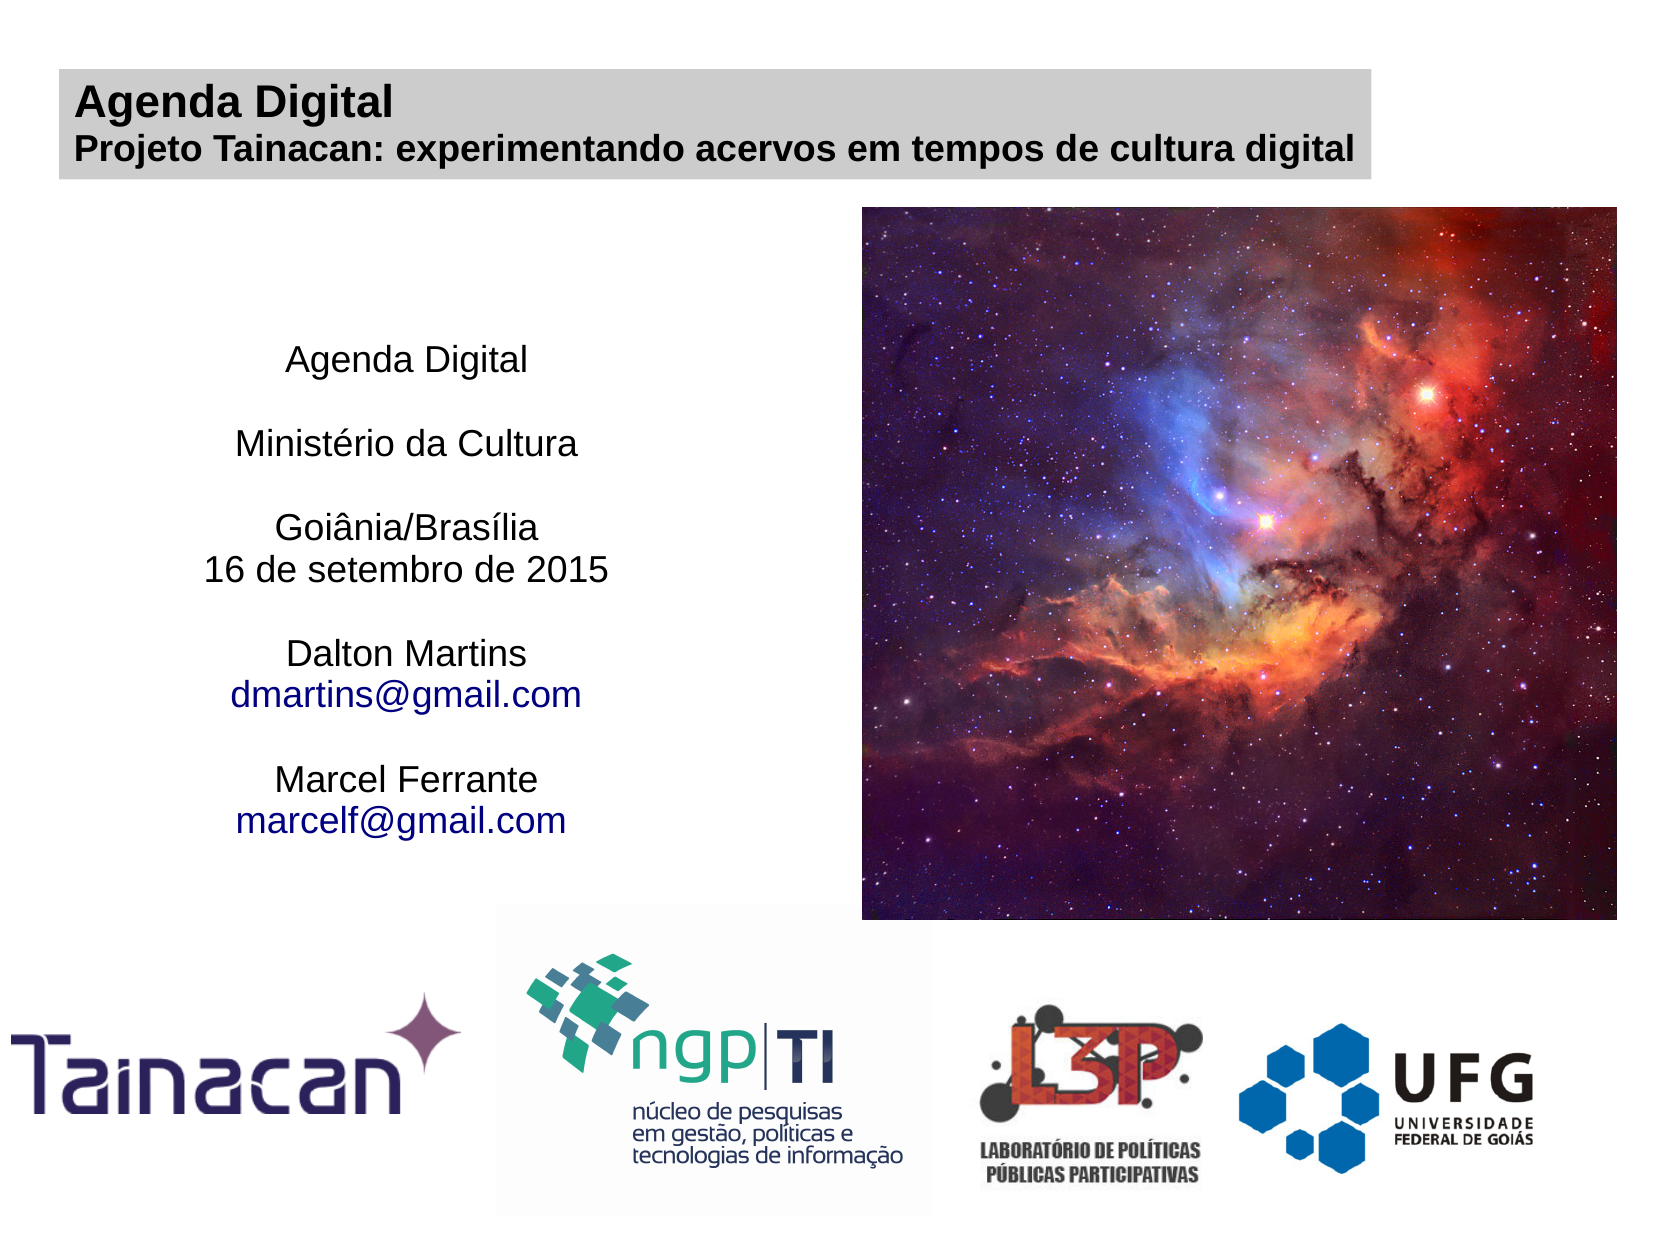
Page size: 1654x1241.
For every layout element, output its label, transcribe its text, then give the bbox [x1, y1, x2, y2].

text_box Agenda Digital Projeto Tainacan: experimentando acervos em tempos de cultura digital [59, 69, 1371, 180]
picture [496, 207, 1617, 1217]
picture [1211, 995, 1560, 1202]
picture [11, 992, 461, 1114]
text_box Agenda Digital Ministério da Cultura Goiânia/Brasília 16 de setembro de 2015 Dalton Martins dmartins@gmail.com Marcel Ferrante marcelf@gmail.com [188, 330, 625, 851]
picture [971, 979, 1203, 1209]
